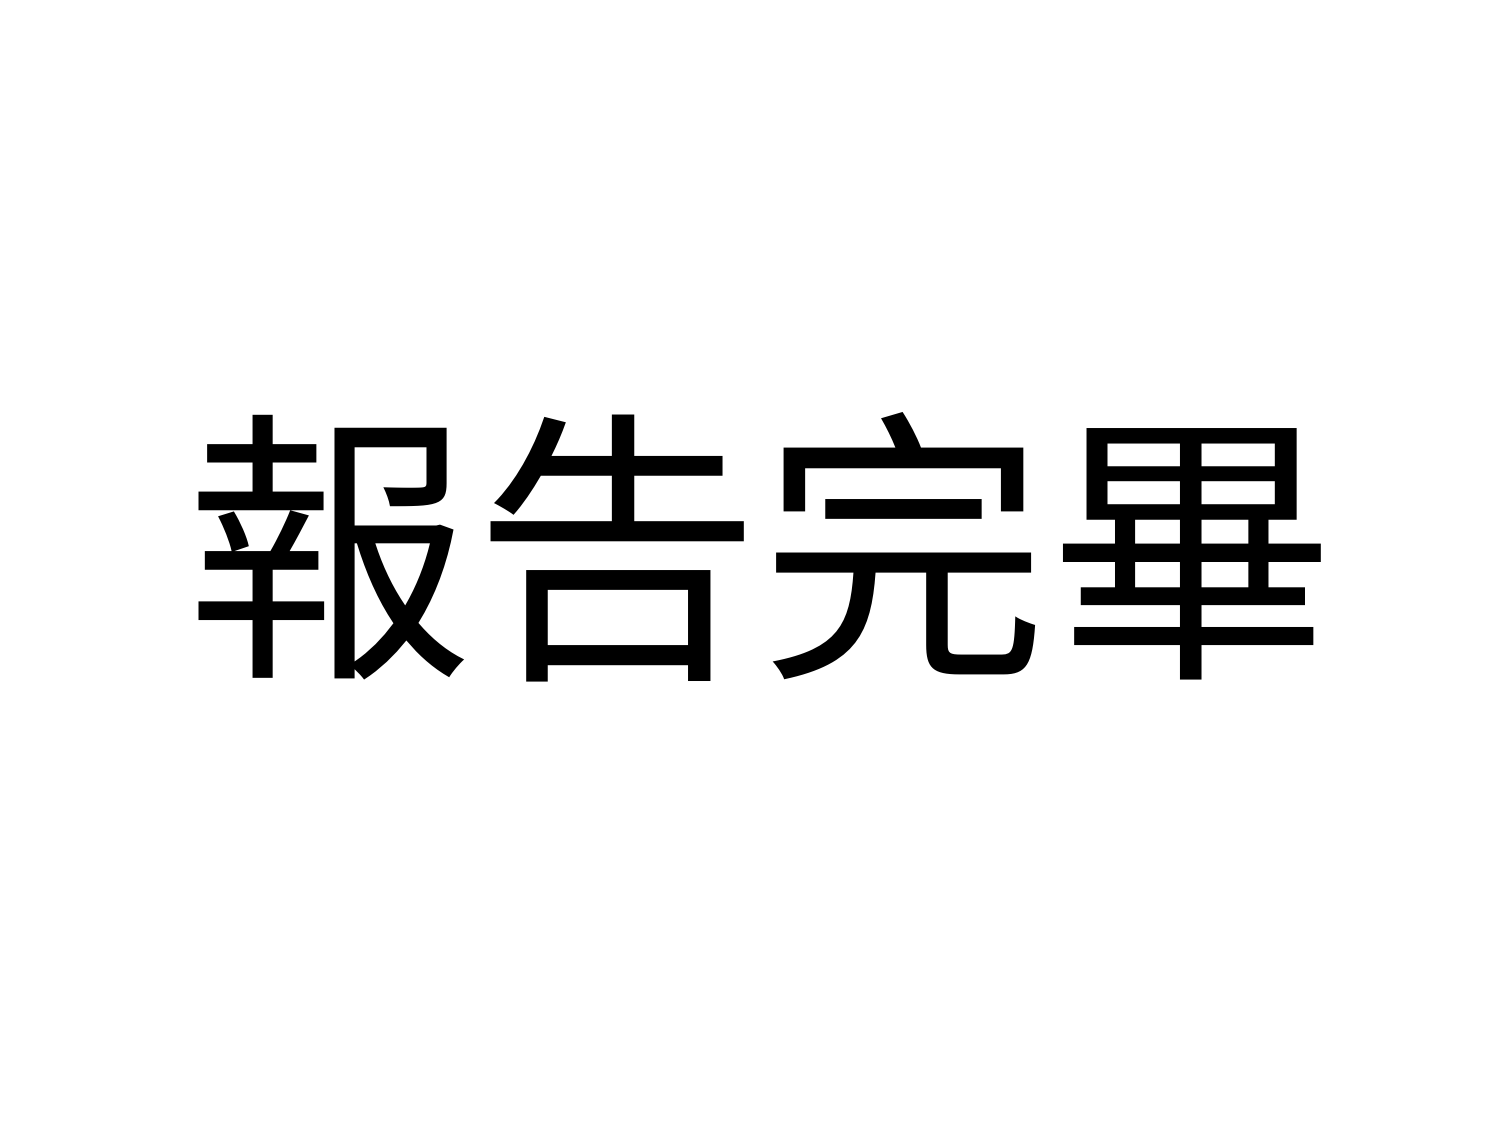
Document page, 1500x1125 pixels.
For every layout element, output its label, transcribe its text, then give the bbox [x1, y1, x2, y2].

text_box 報告完畢 [171, 361, 1400, 722]
